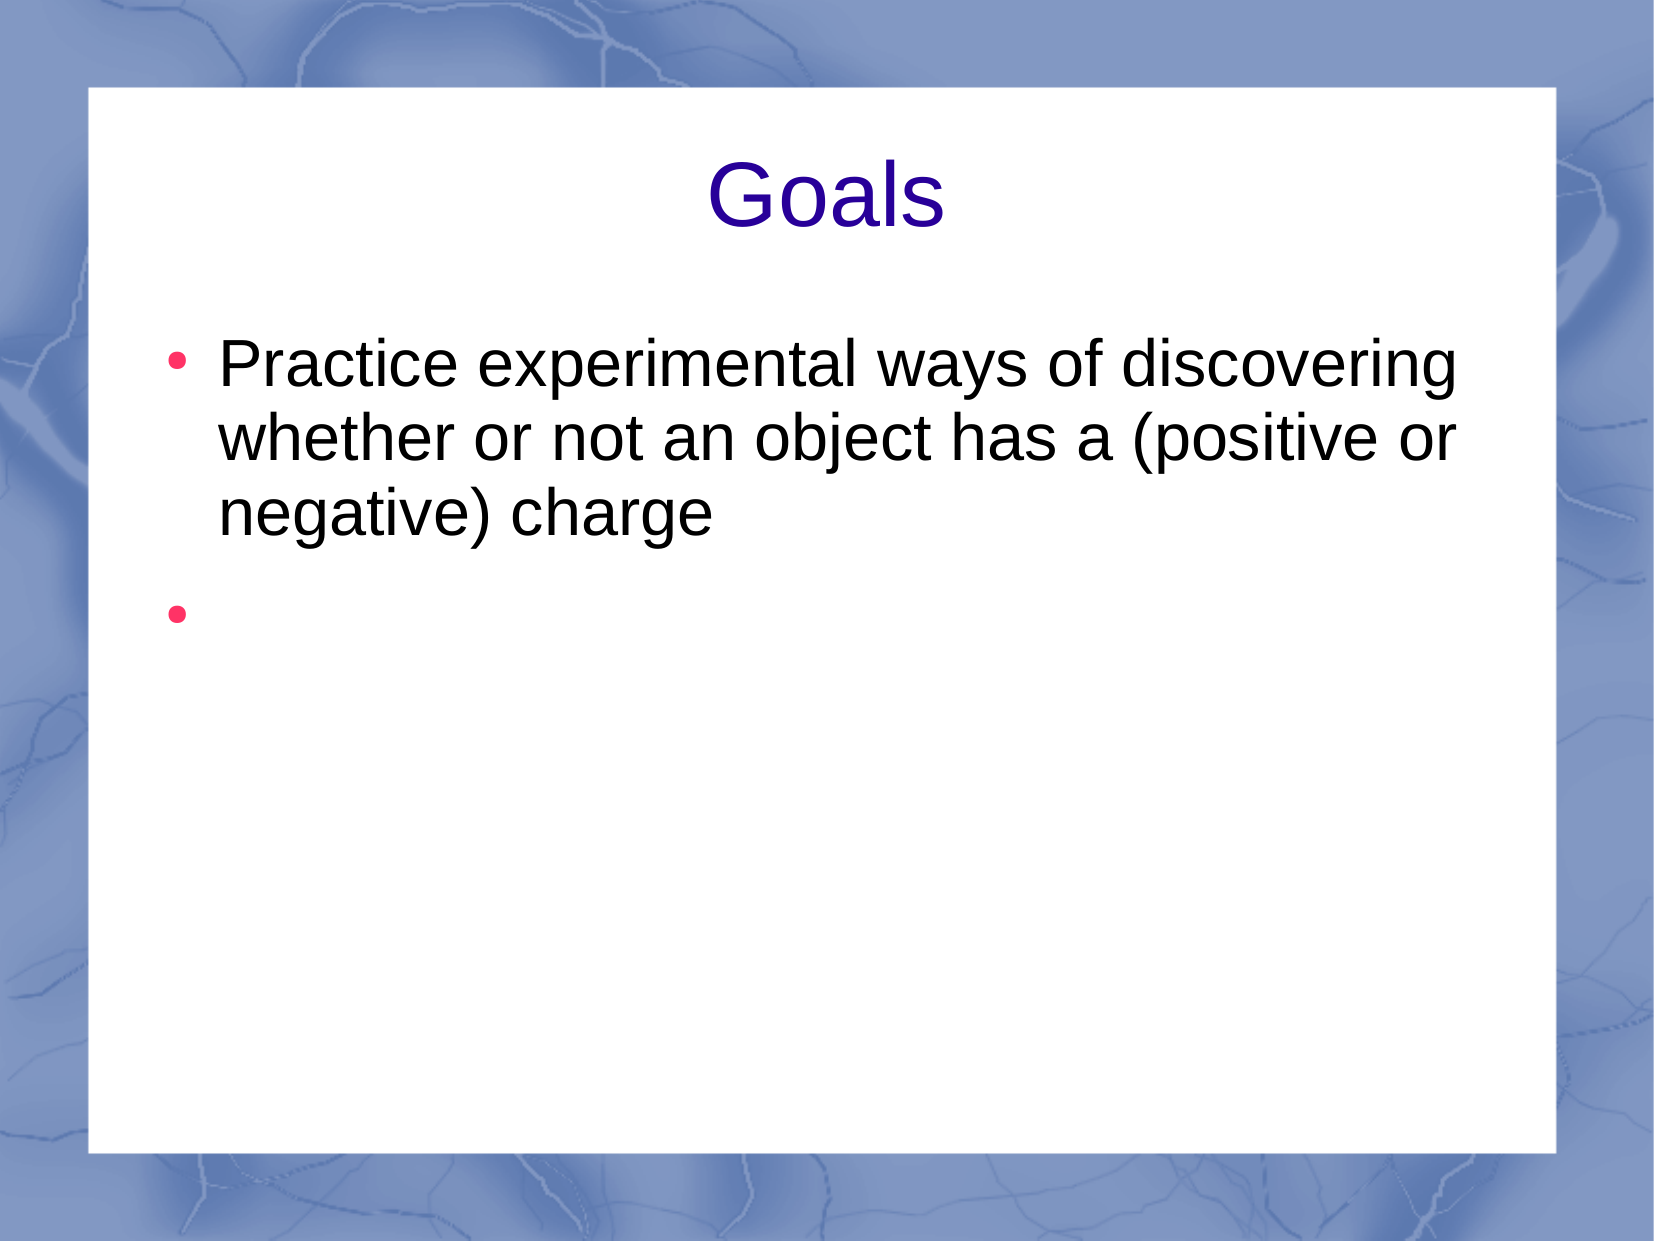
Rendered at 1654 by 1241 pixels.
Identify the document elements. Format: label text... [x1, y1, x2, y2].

picture [0, 0, 1654, 1241]
list Practice experimental ways of discovering whether or not an object has a (positive or negative) charge [147, 325, 1506, 1010]
title Goals [118, 90, 1536, 298]
